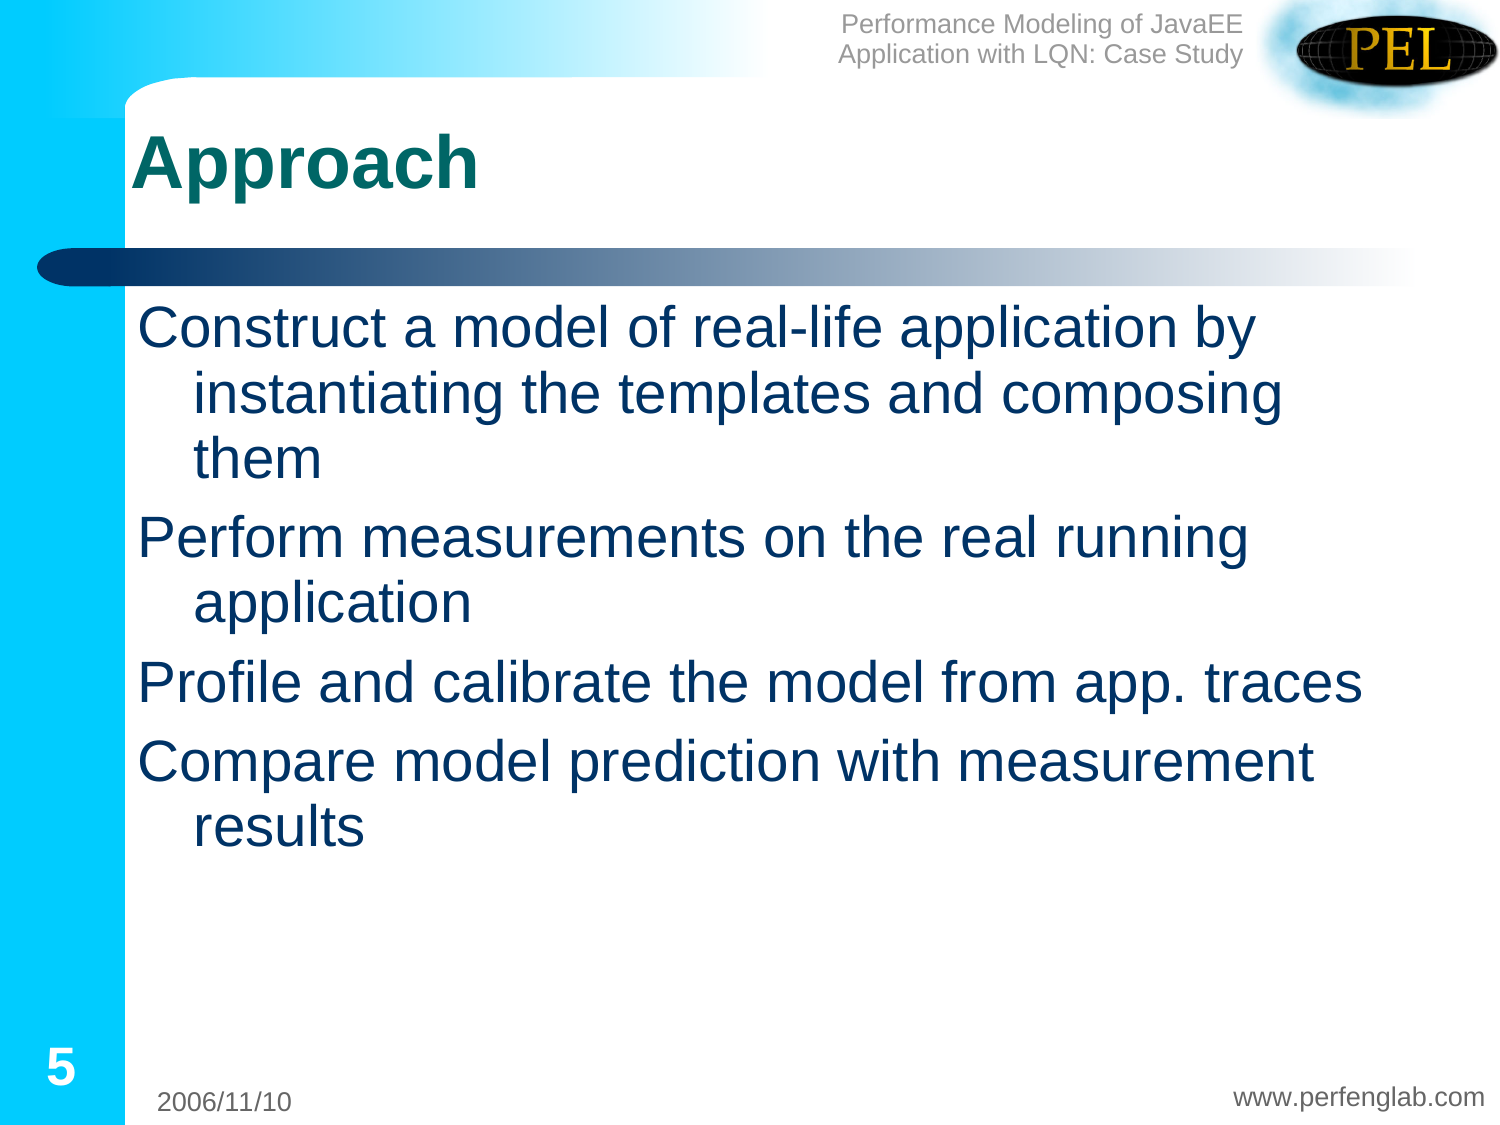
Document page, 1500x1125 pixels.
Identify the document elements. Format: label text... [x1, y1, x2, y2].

title Approach [130, 83, 1408, 248]
list Construct a model of real-life application by instantiating the templates and composing them Perform measurements on the real running application Profile and calibrate the model from app. traces Compare model prediction with measurement results [137, 295, 1400, 1019]
picture [1251, 0, 1500, 119]
